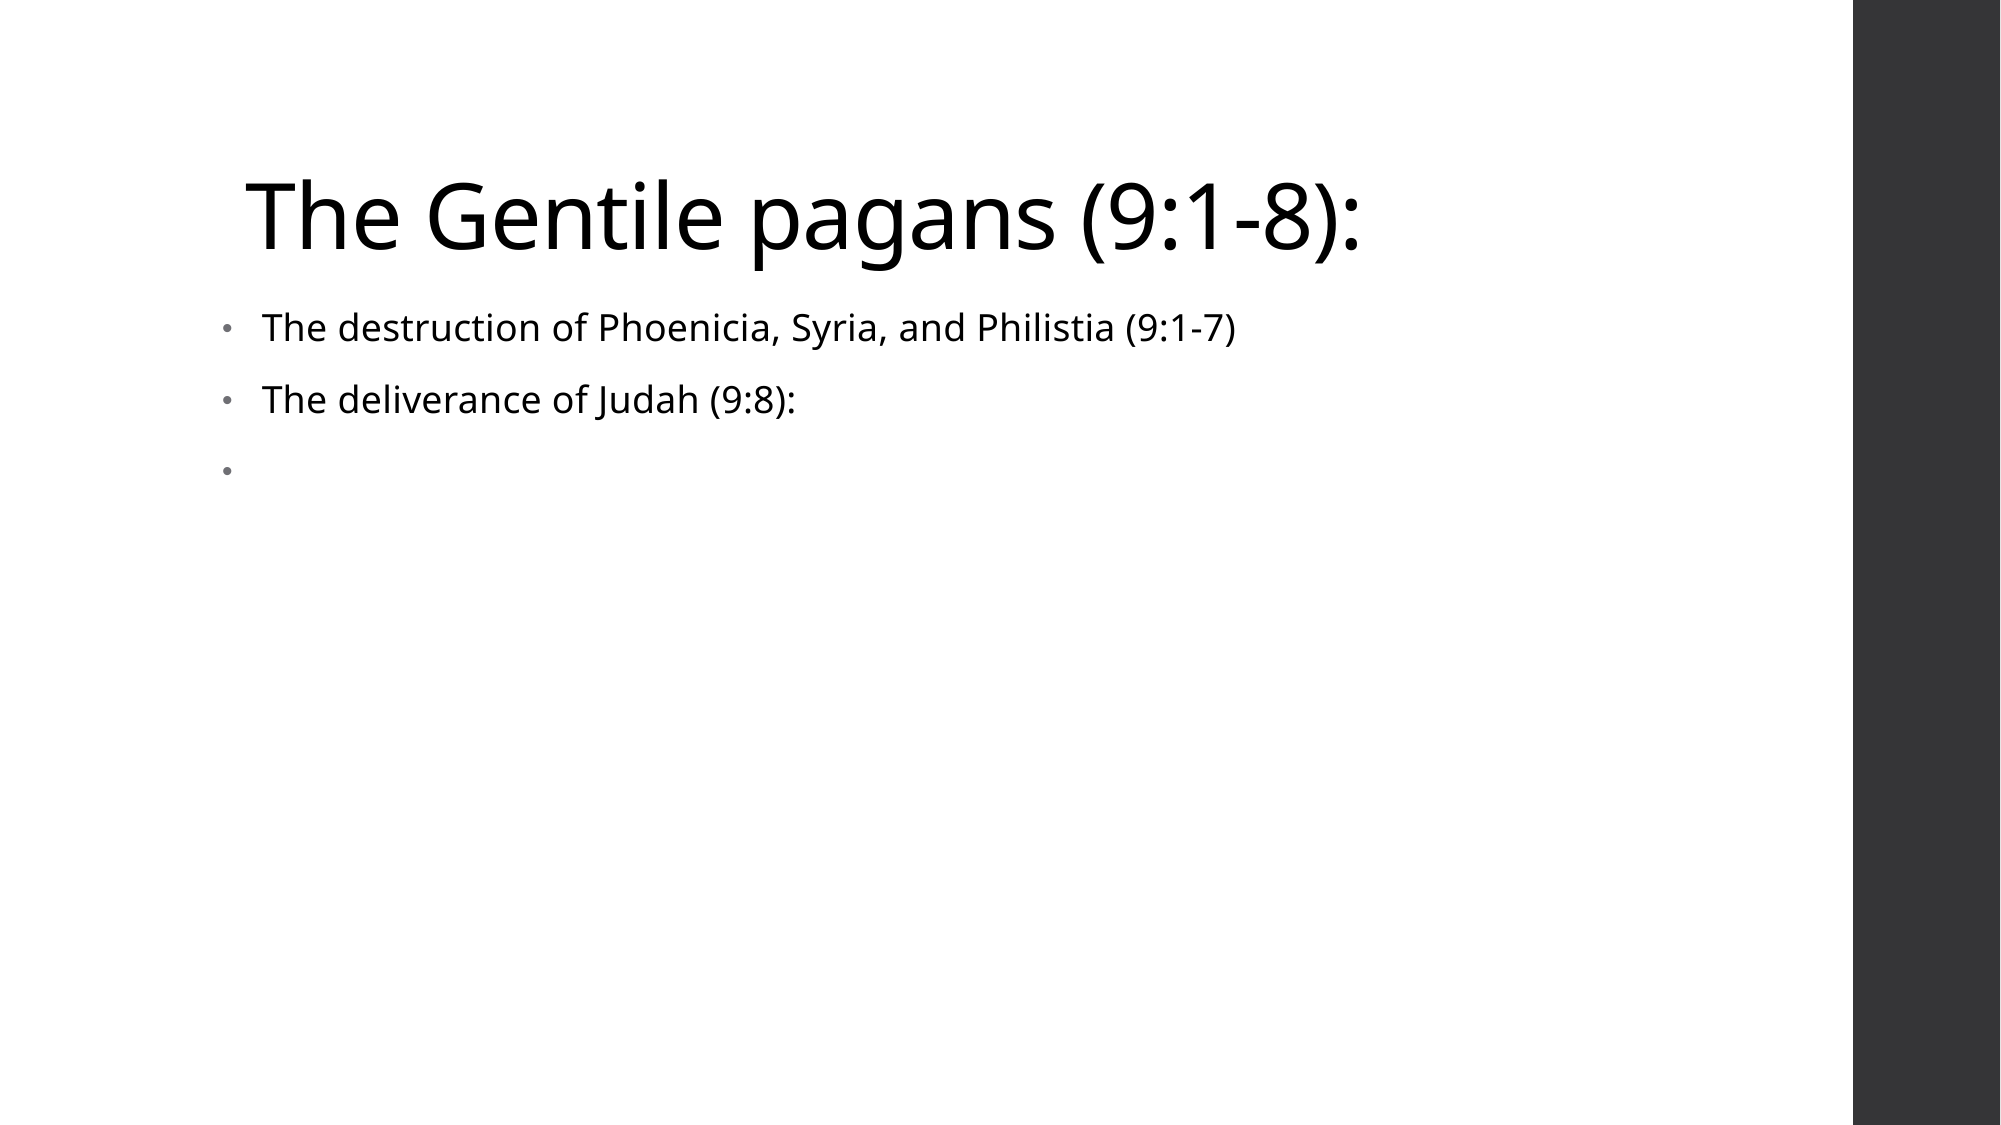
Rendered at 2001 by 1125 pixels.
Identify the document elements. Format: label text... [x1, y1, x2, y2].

list The destruction of Phoenicia, Syria, and Philistia (9:1-7) The deliverance of Judah (9:8): [206, 299, 1617, 1014]
title The Gentile pagans (9:1-8): [206, 60, 1797, 278]
